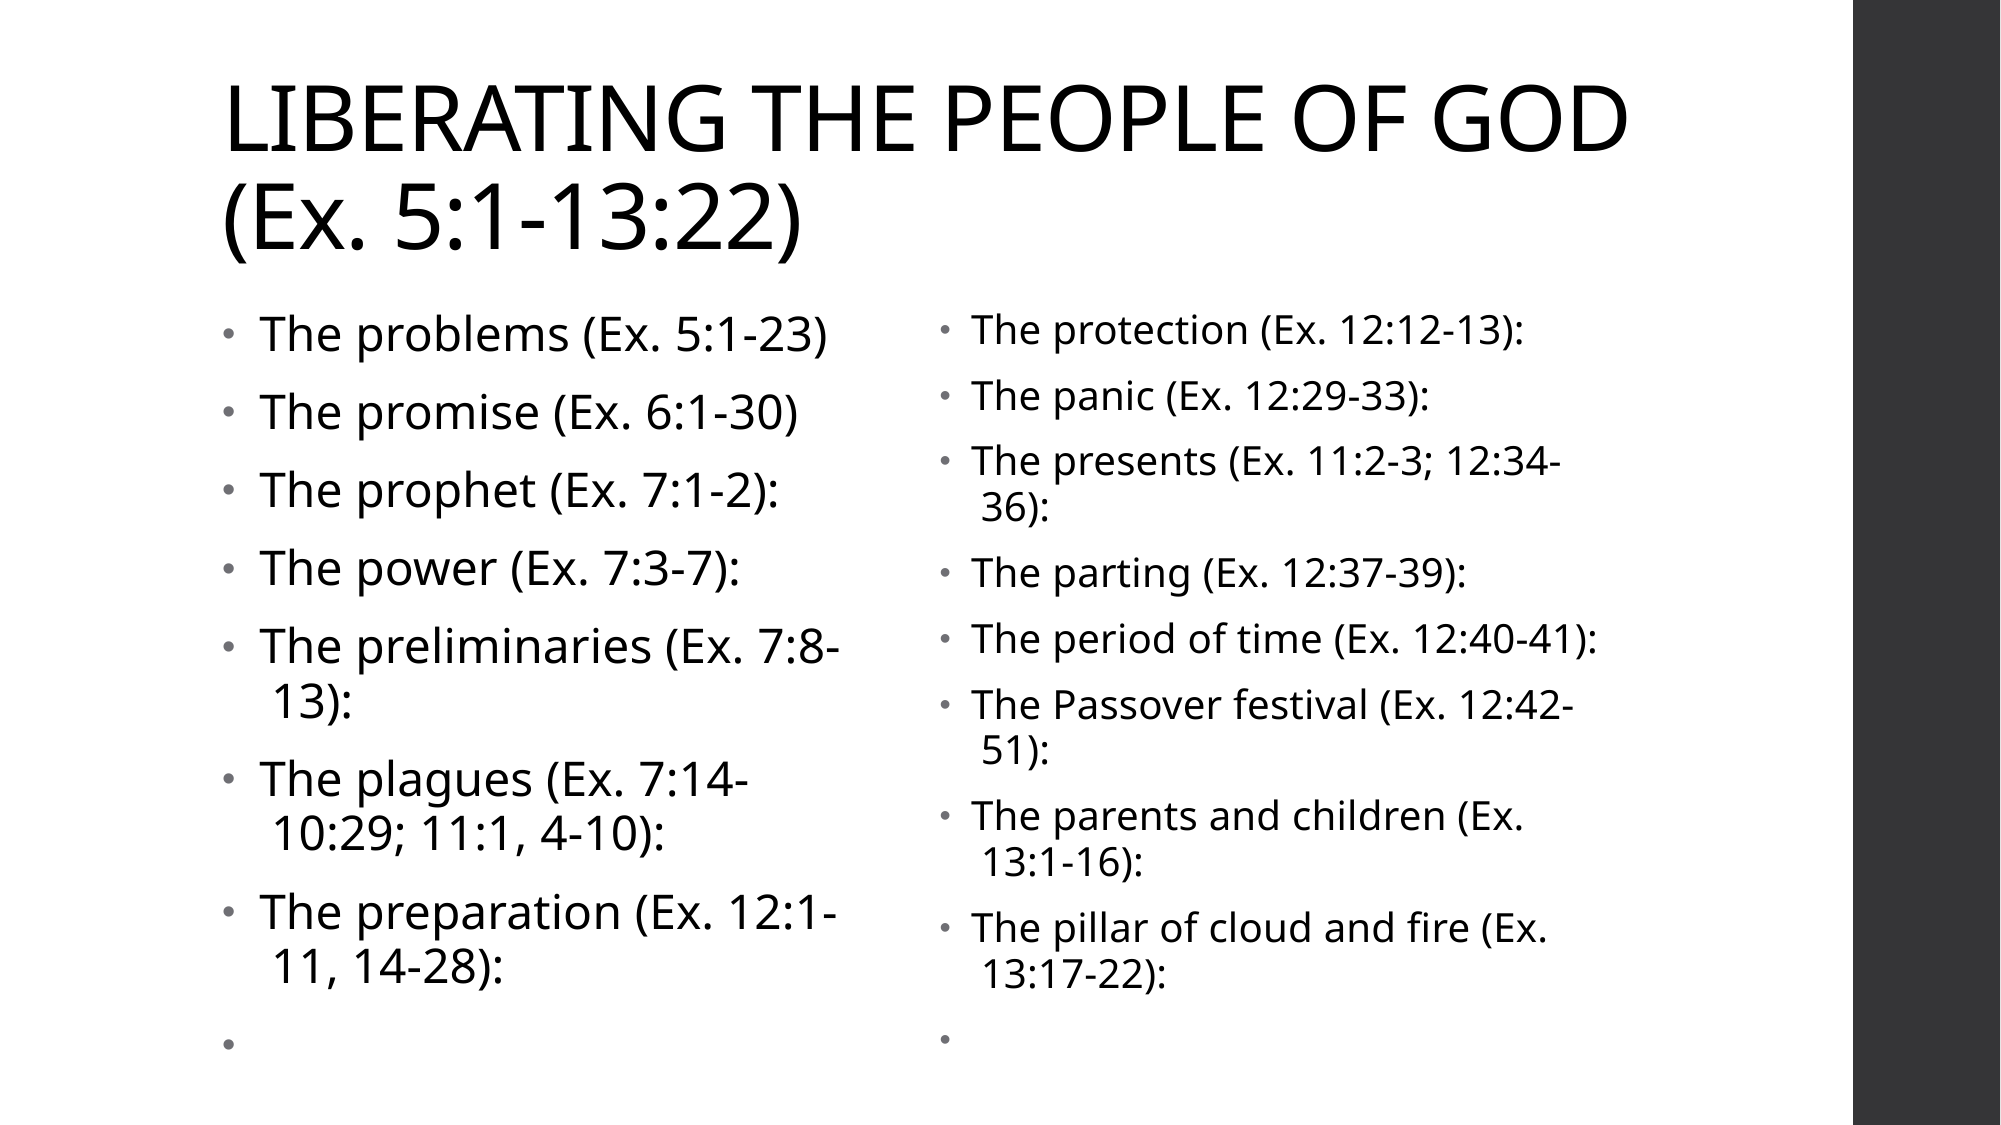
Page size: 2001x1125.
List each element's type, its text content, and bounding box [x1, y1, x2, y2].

list The problems (Ex. 5:1-23) The promise (Ex. 6:1-30) The prophet (Ex. 7:1-2): The power (Ex. 7:3-7): The preliminaries (Ex. 7:8-13): The plagues (Ex. 7:14-10:29; 11:1, 4-10): The preparation (Ex. 12:1-11, 14-28): [207, 299, 900, 1014]
title LIBERATING THE PEOPLE OF GOD (Ex. 5:1-13:22) [206, 60, 1797, 278]
list The protection (Ex. 12:12-13): The panic (Ex. 12:29-33): The presents (Ex. 11:2-3; 12:34-36): The parting (Ex. 12:37-39): The period of time (Ex. 12:40-41): The Passover festival (Ex. 12:42-51): The parents and children (Ex. 13:1-16): The pillar of cloud and fire (Ex. 13:17-22): [924, 299, 1617, 1014]
